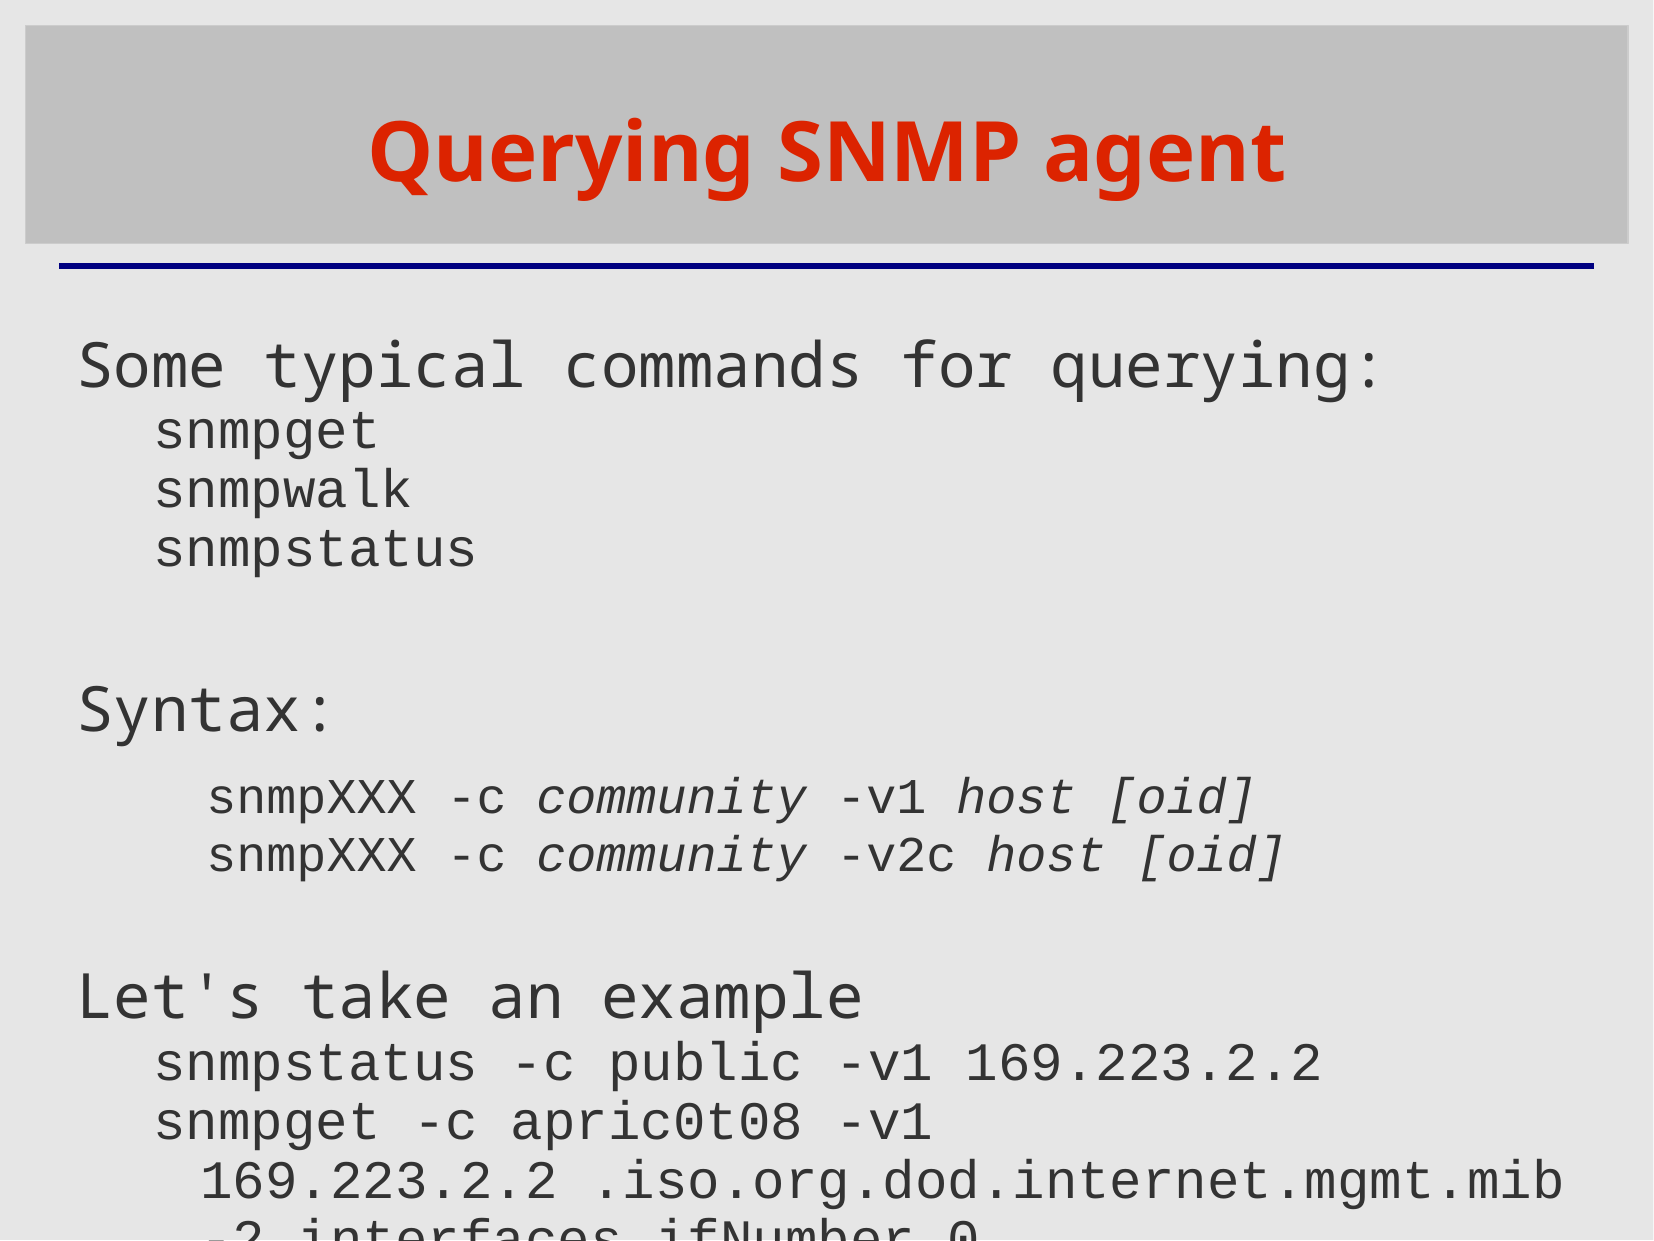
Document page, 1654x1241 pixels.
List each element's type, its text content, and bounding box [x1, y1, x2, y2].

title Querying SNMP agent [121, 53, 1534, 246]
list Some typical commands for querying: snmpget snmpwalk snmpstatus Syntax: snmpXXX -c community -v1 host [oid] snmpXXX -c community -v2c host [oid] Let's take an example snmpstatus -c public -v1 169.223.2.2 snmpget -c apric0t08 -v1 169.223.2.2 .iso.org.dod.internet.mgmt.mib-2.interfaces.ifNumber.0 snmpwalk -c public -v1 ifDescr [59, 322, 1594, 1199]
